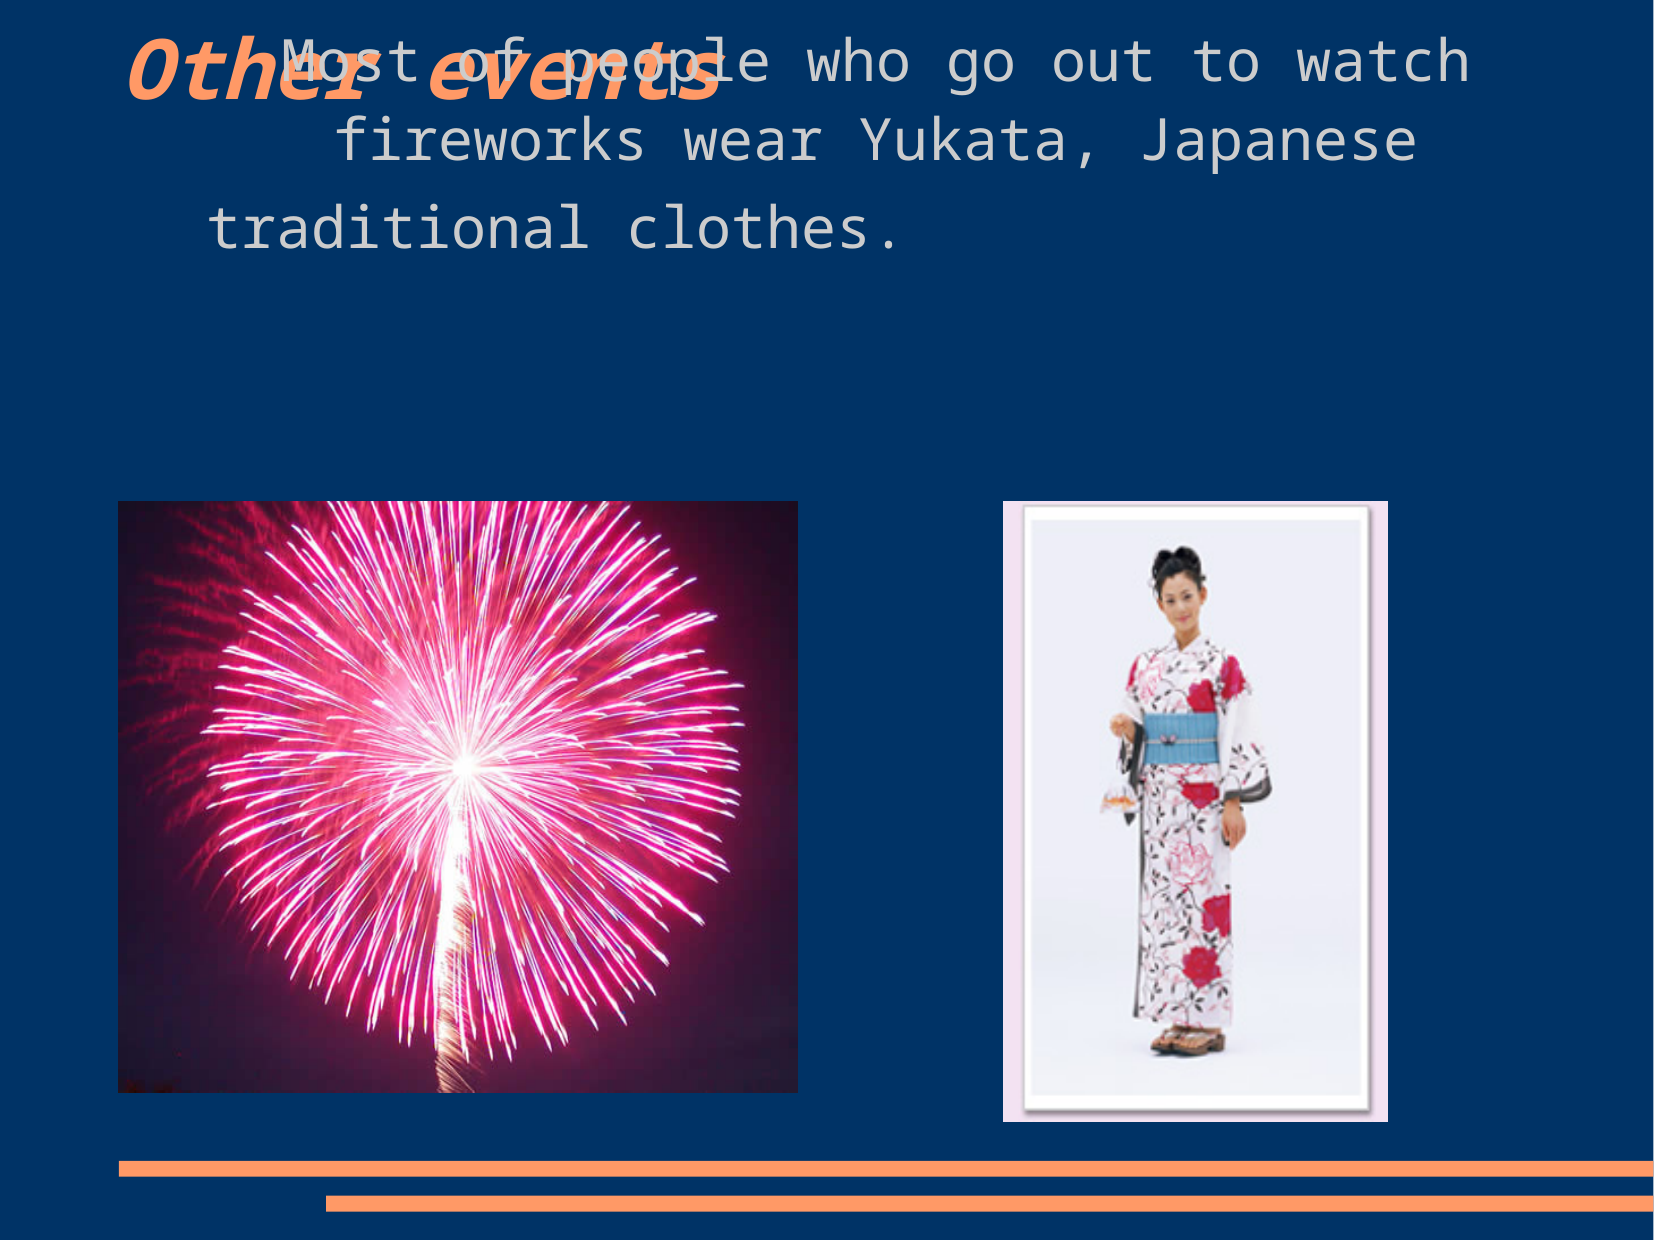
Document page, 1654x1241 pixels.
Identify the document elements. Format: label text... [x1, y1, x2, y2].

title Other events [121, 25, 1534, 110]
picture [118, 501, 798, 1093]
picture [1003, 501, 1388, 1123]
subtitle Fireworks (in Summer) Most of people who go out to watch fireworks wear Yukata, Japanese traditional clothes. [121, 125, 1561, 1241]
